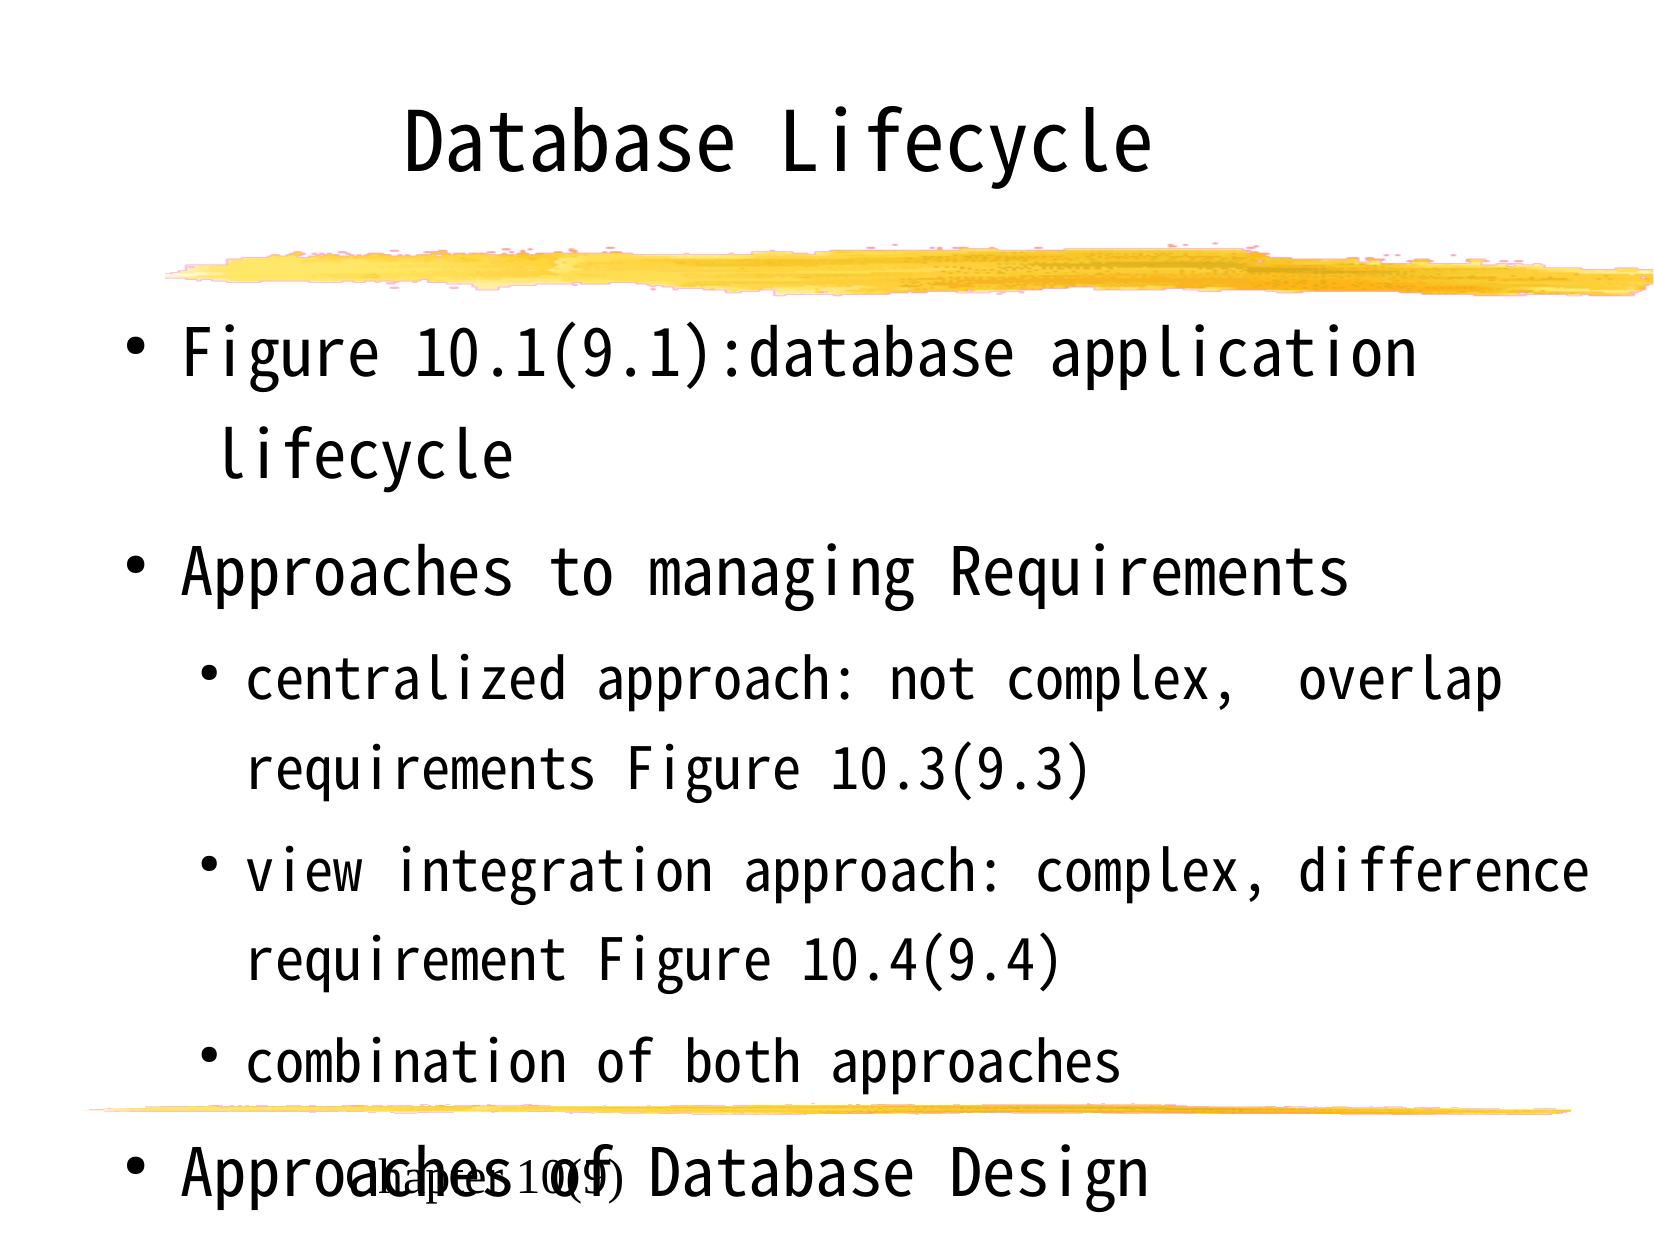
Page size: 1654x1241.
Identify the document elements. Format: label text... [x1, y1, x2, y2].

title Database Lifecycle [76, 28, 1482, 235]
picture [82, 1102, 124, 1117]
text_box Chapter 10(9) [345, 1145, 625, 1203]
picture [165, 237, 1654, 308]
list Figure 10.1(9.1):database application lifecycle Approaches to managing Requirements centralized approach: not complex, overlap requirements Figure 10.3(9.3) view integration approach: complex, difference requirement Figure 10.4(9.4) combination of both approaches Approaches of Database Design buttom-up:based on normalization, simple case top-down:based on ER-model, complex case [124, 292, 1593, 1133]
